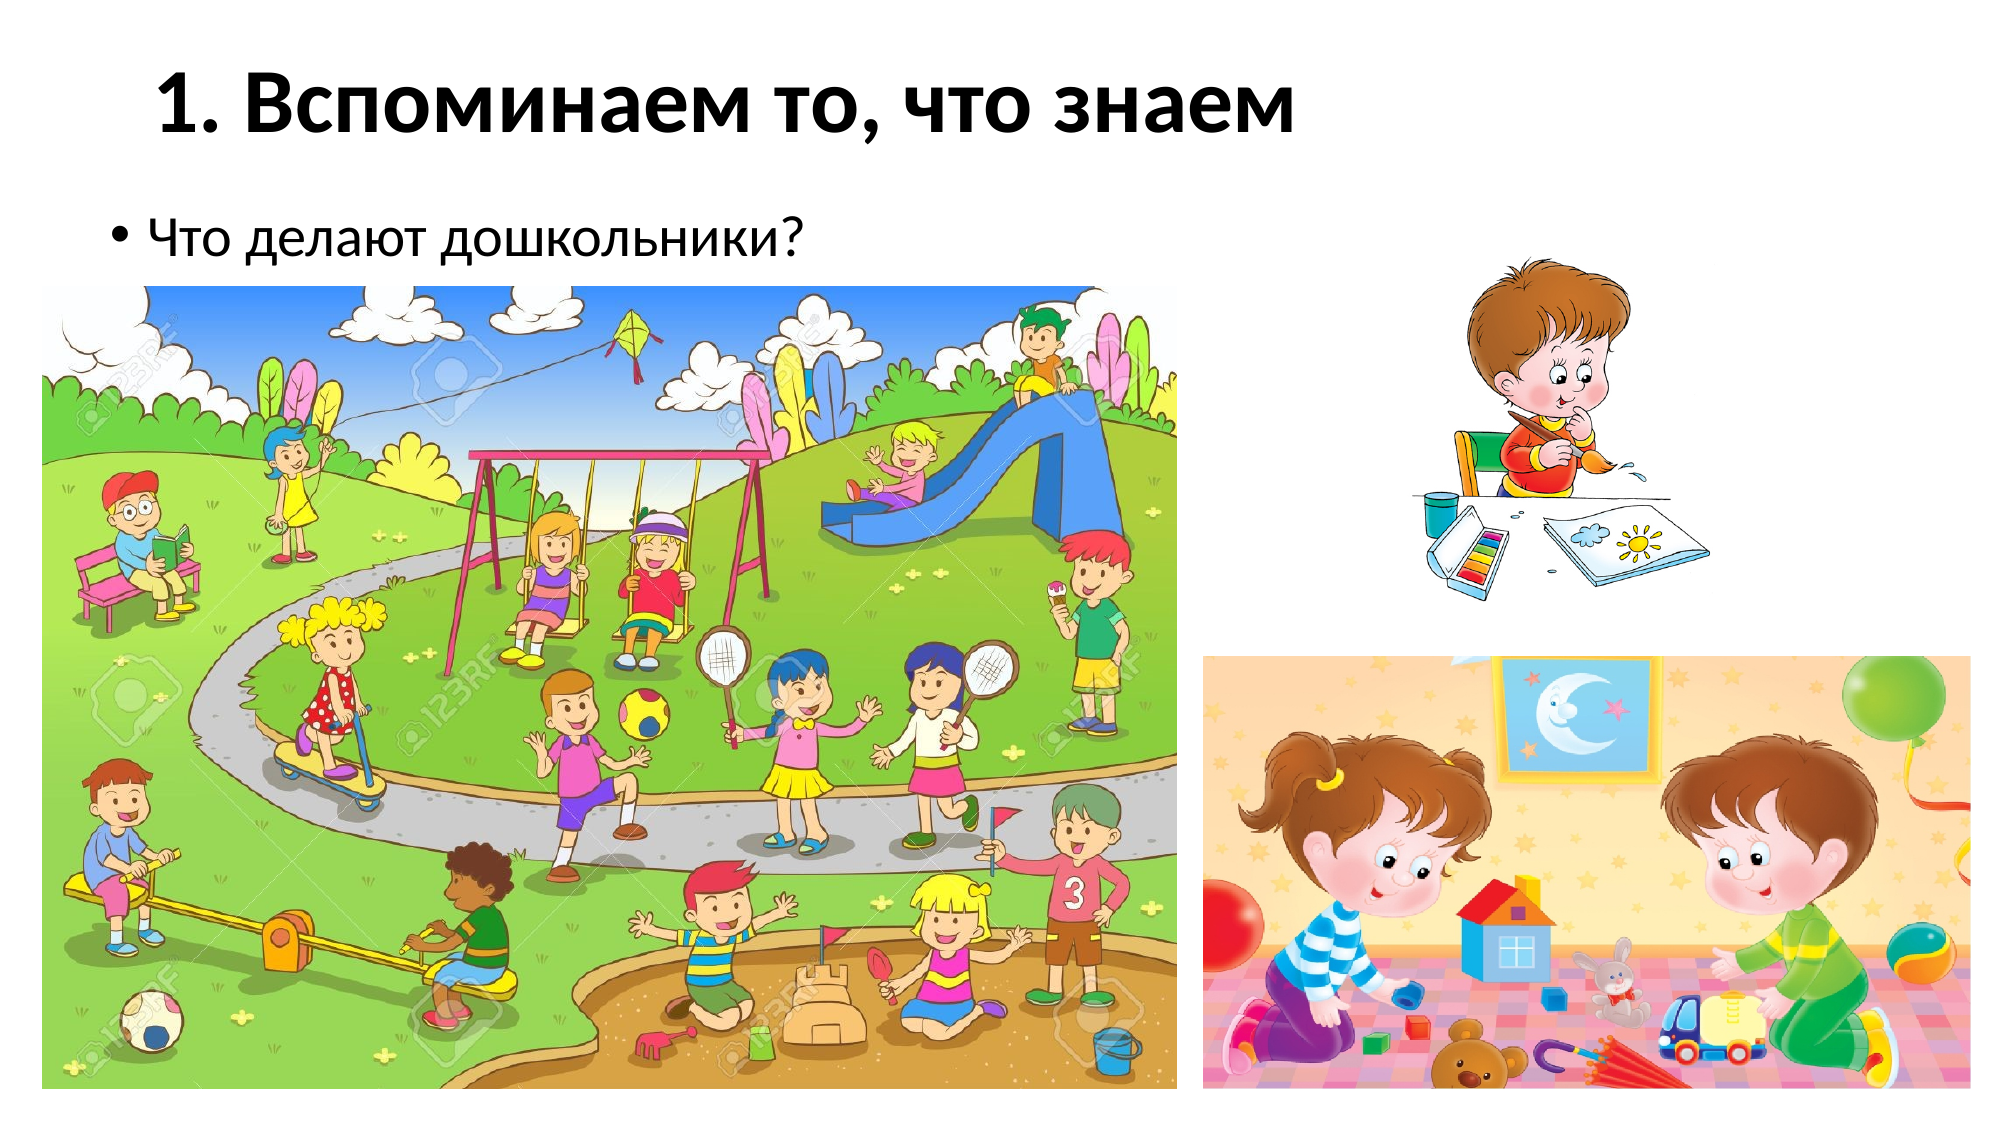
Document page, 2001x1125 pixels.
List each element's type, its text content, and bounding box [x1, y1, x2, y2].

title 1. Вспоминаем то, что знаем [137, 36, 1863, 169]
picture [42, 286, 1177, 1089]
picture [1203, 656, 1971, 1089]
list Что делают дошкольники? [94, 198, 1236, 287]
picture [1302, 242, 1803, 617]
